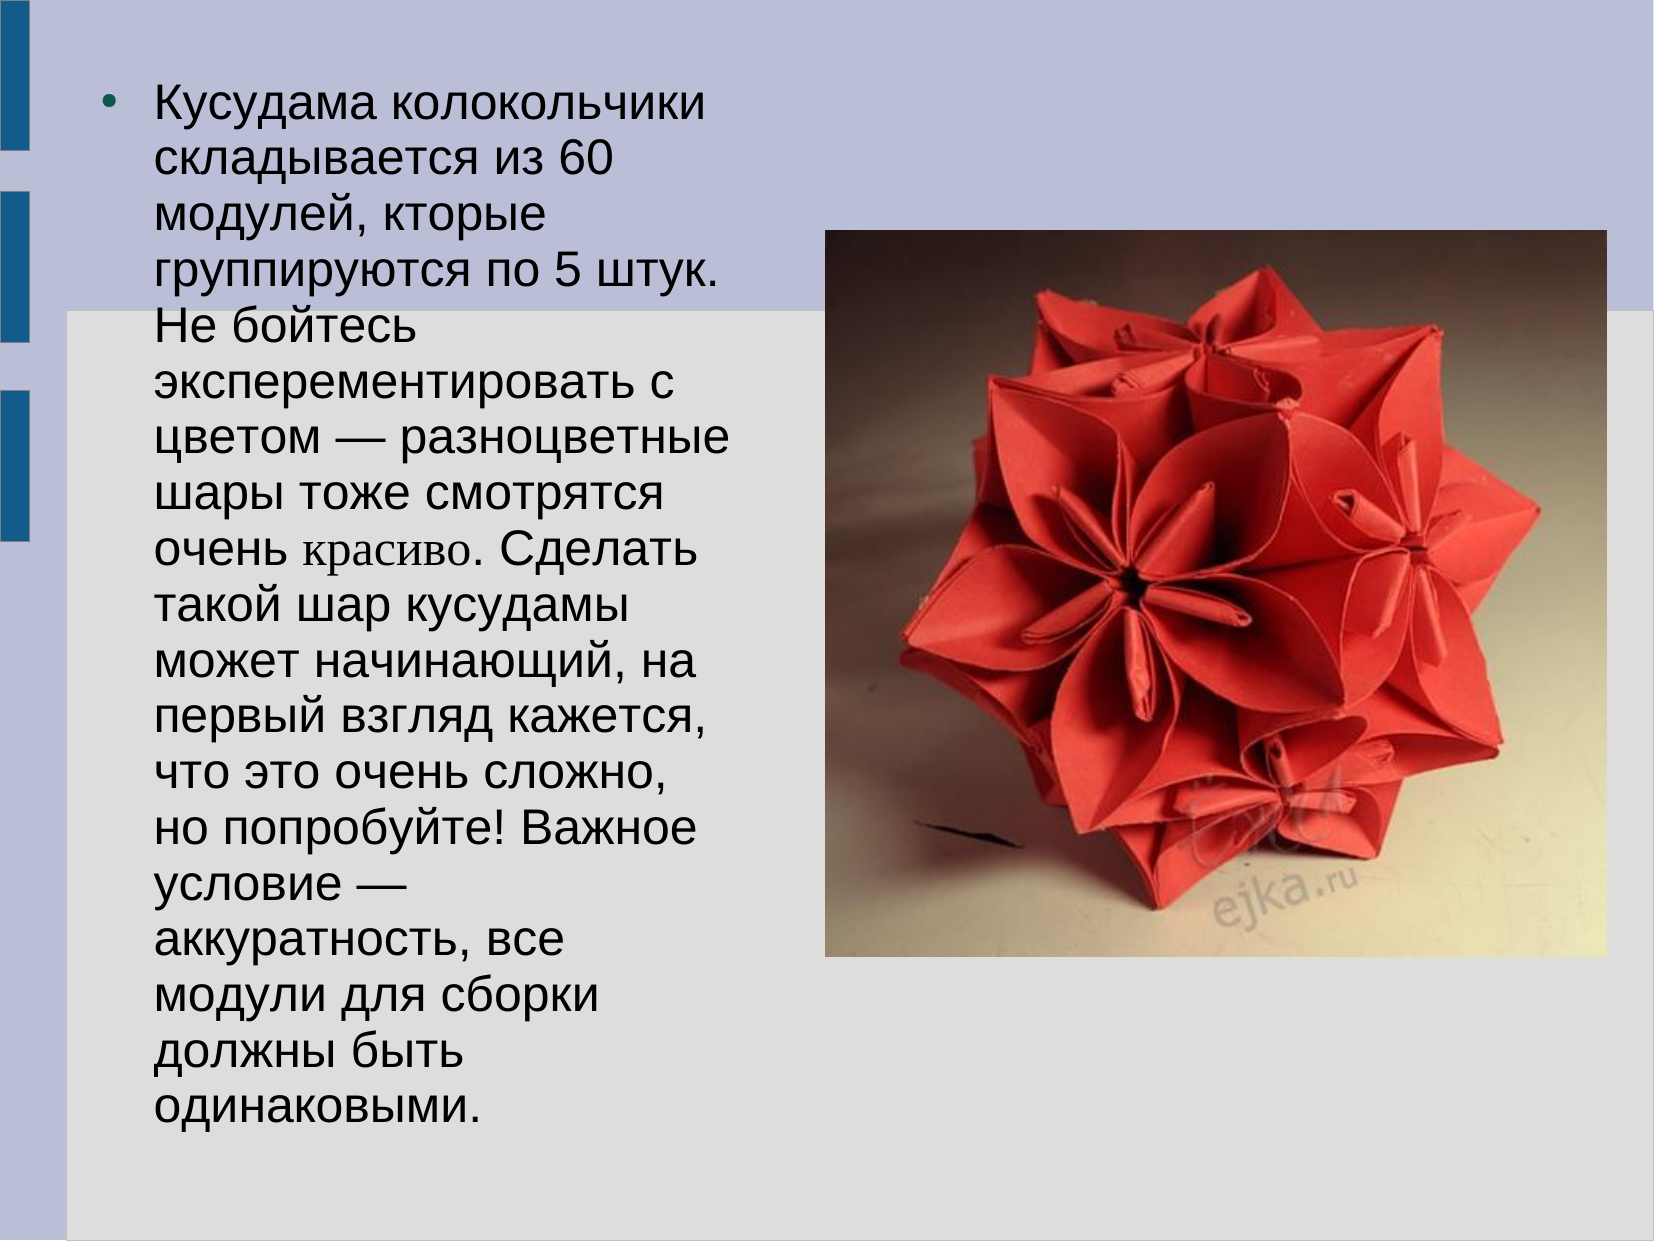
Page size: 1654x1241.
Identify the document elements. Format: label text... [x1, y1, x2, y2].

list Кусудама колокольчики складывается из 60 модулей, кторые группируются по 5 штук. Не бойтесь эксперементировать с цветом — разноцветные шары тоже смотрятся очень красиво. Сделать такой шар кусудамы может начинающий, на первый взгляд кажется, что это очень сложно, но попробуйте! Важное условие — аккуратность, все модули для сборки должны быть одинаковыми. [82, 74, 733, 1134]
picture [825, 230, 1607, 957]
